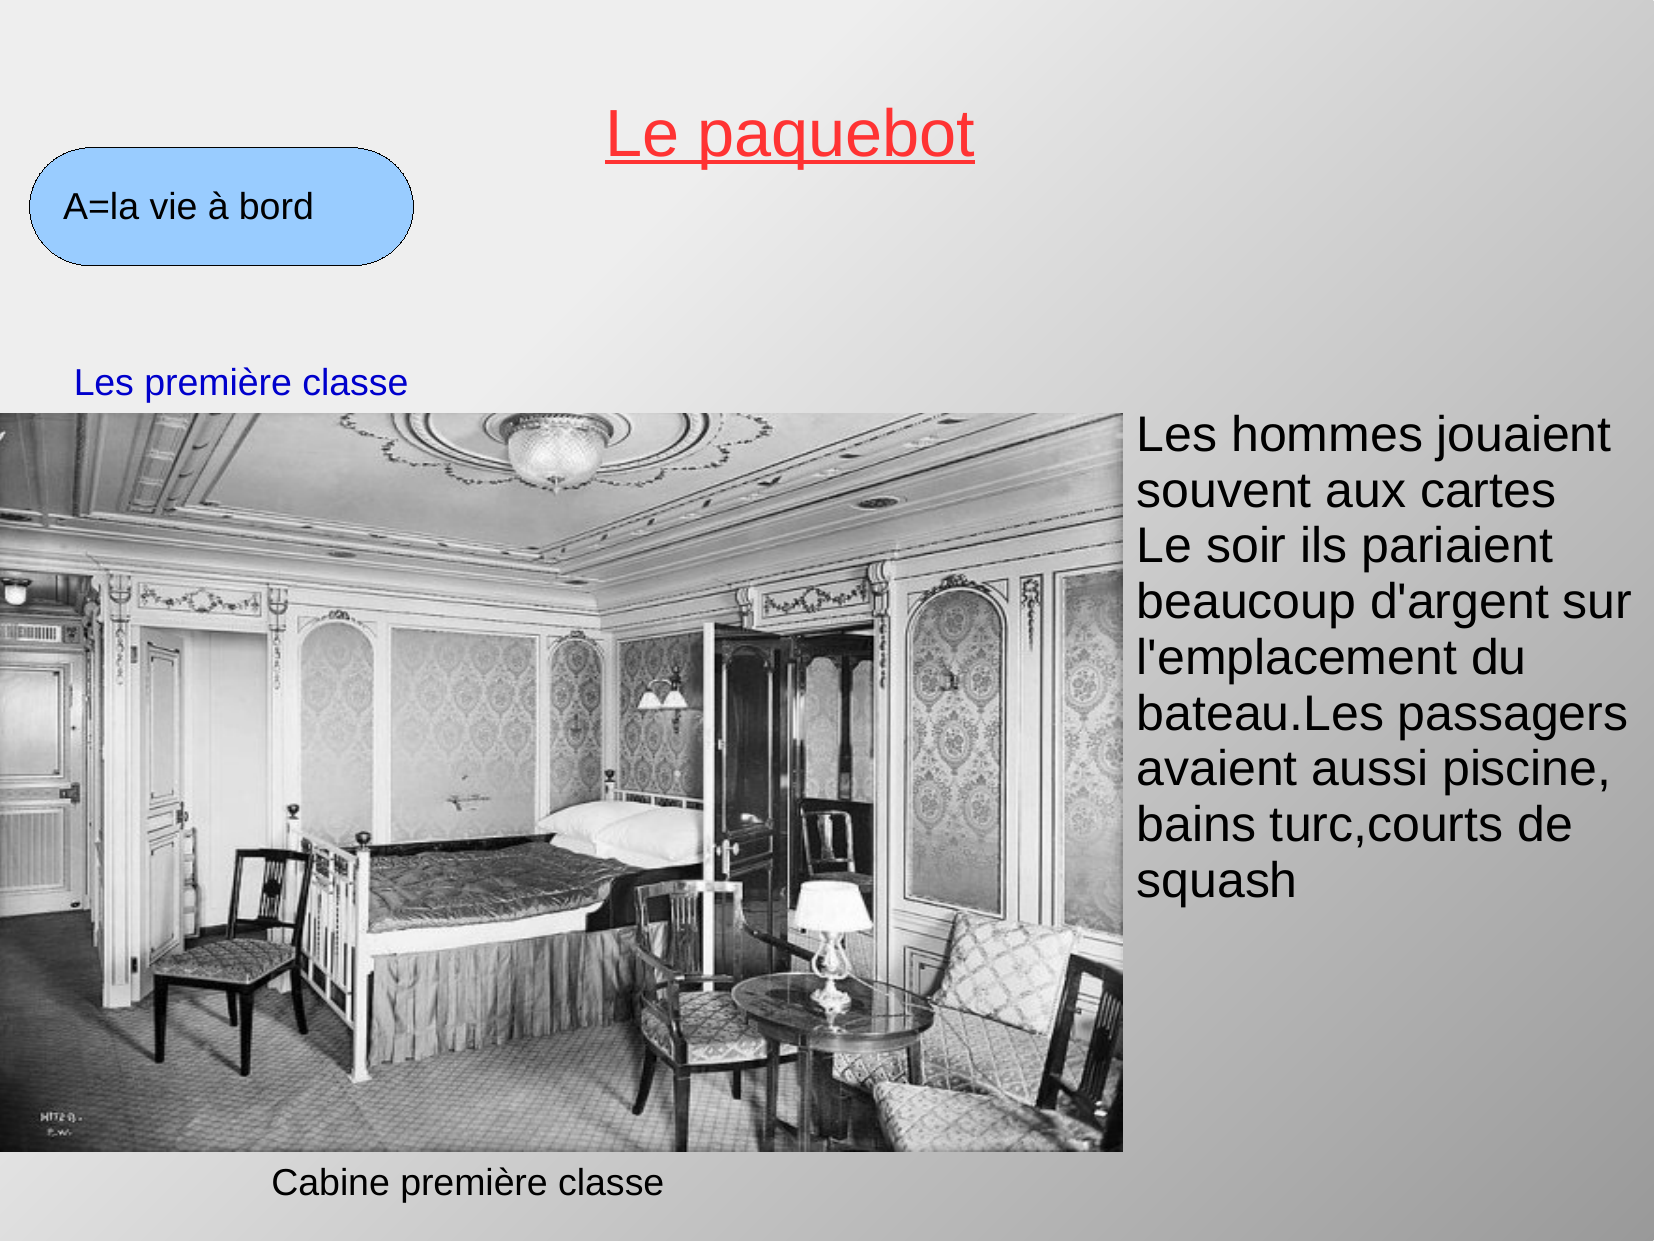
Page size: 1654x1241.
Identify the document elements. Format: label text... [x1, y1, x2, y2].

picture [0, 413, 1123, 1152]
text_box Le paquebot [590, 88, 991, 179]
text_box A=la vie à bord [29, 147, 414, 266]
text_box Les première classe [59, 354, 434, 412]
text_box Les hommes jouaient souvent aux cartes Le soir ils pariaient beaucoup d'argent sur l'emplacement du bateau.Les passagers avaient aussi piscine, bains turc,courts de squash [1122, 398, 1648, 916]
text_box Cabine première classe [256, 1153, 680, 1211]
